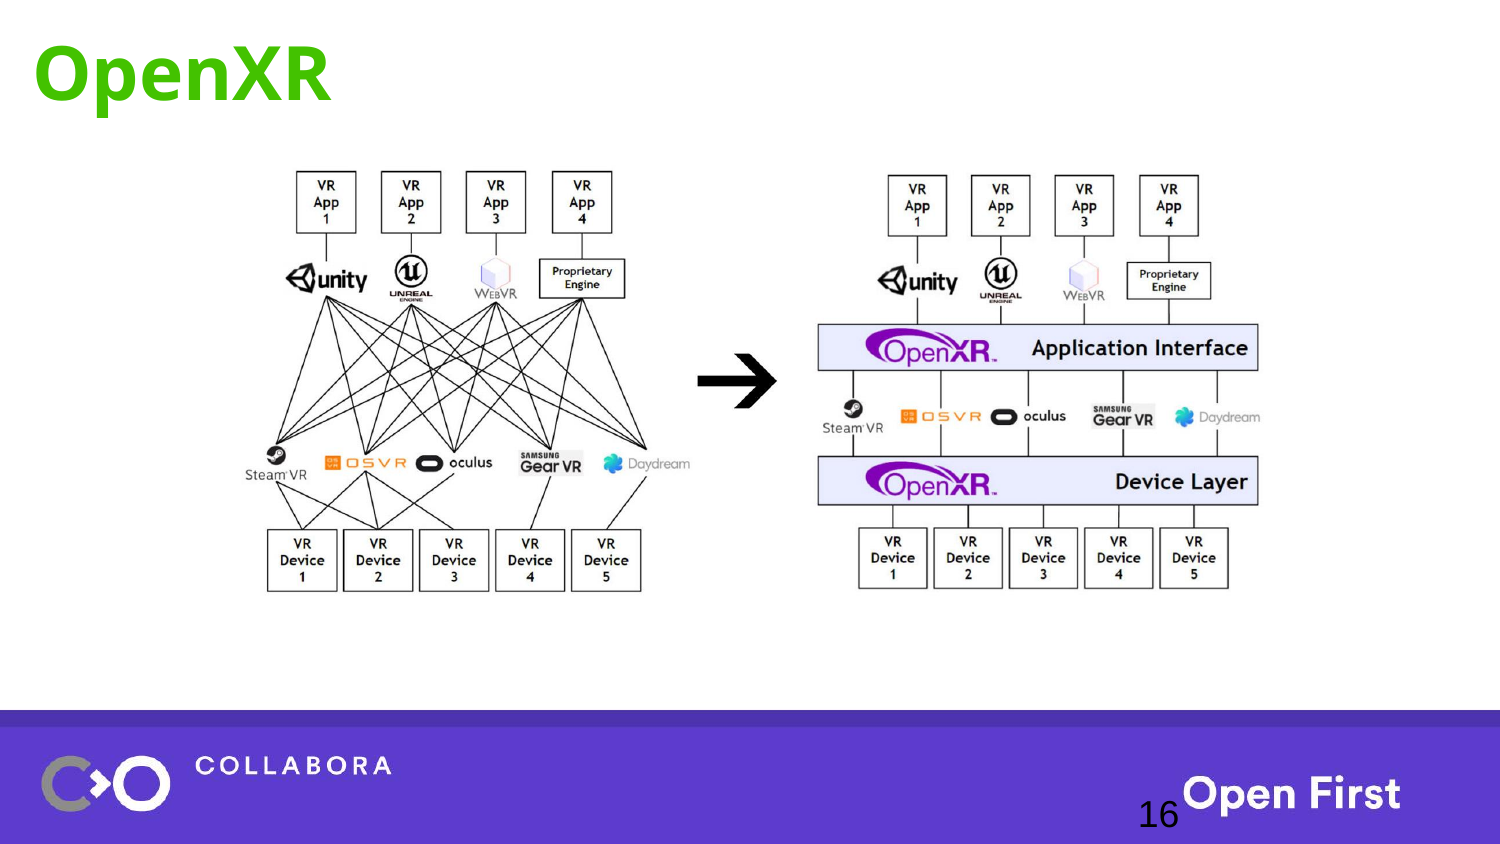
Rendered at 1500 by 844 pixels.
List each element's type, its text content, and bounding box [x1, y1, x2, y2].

text_box OpenXR [32, 25, 1459, 175]
picture [0, 0, 1500, 844]
